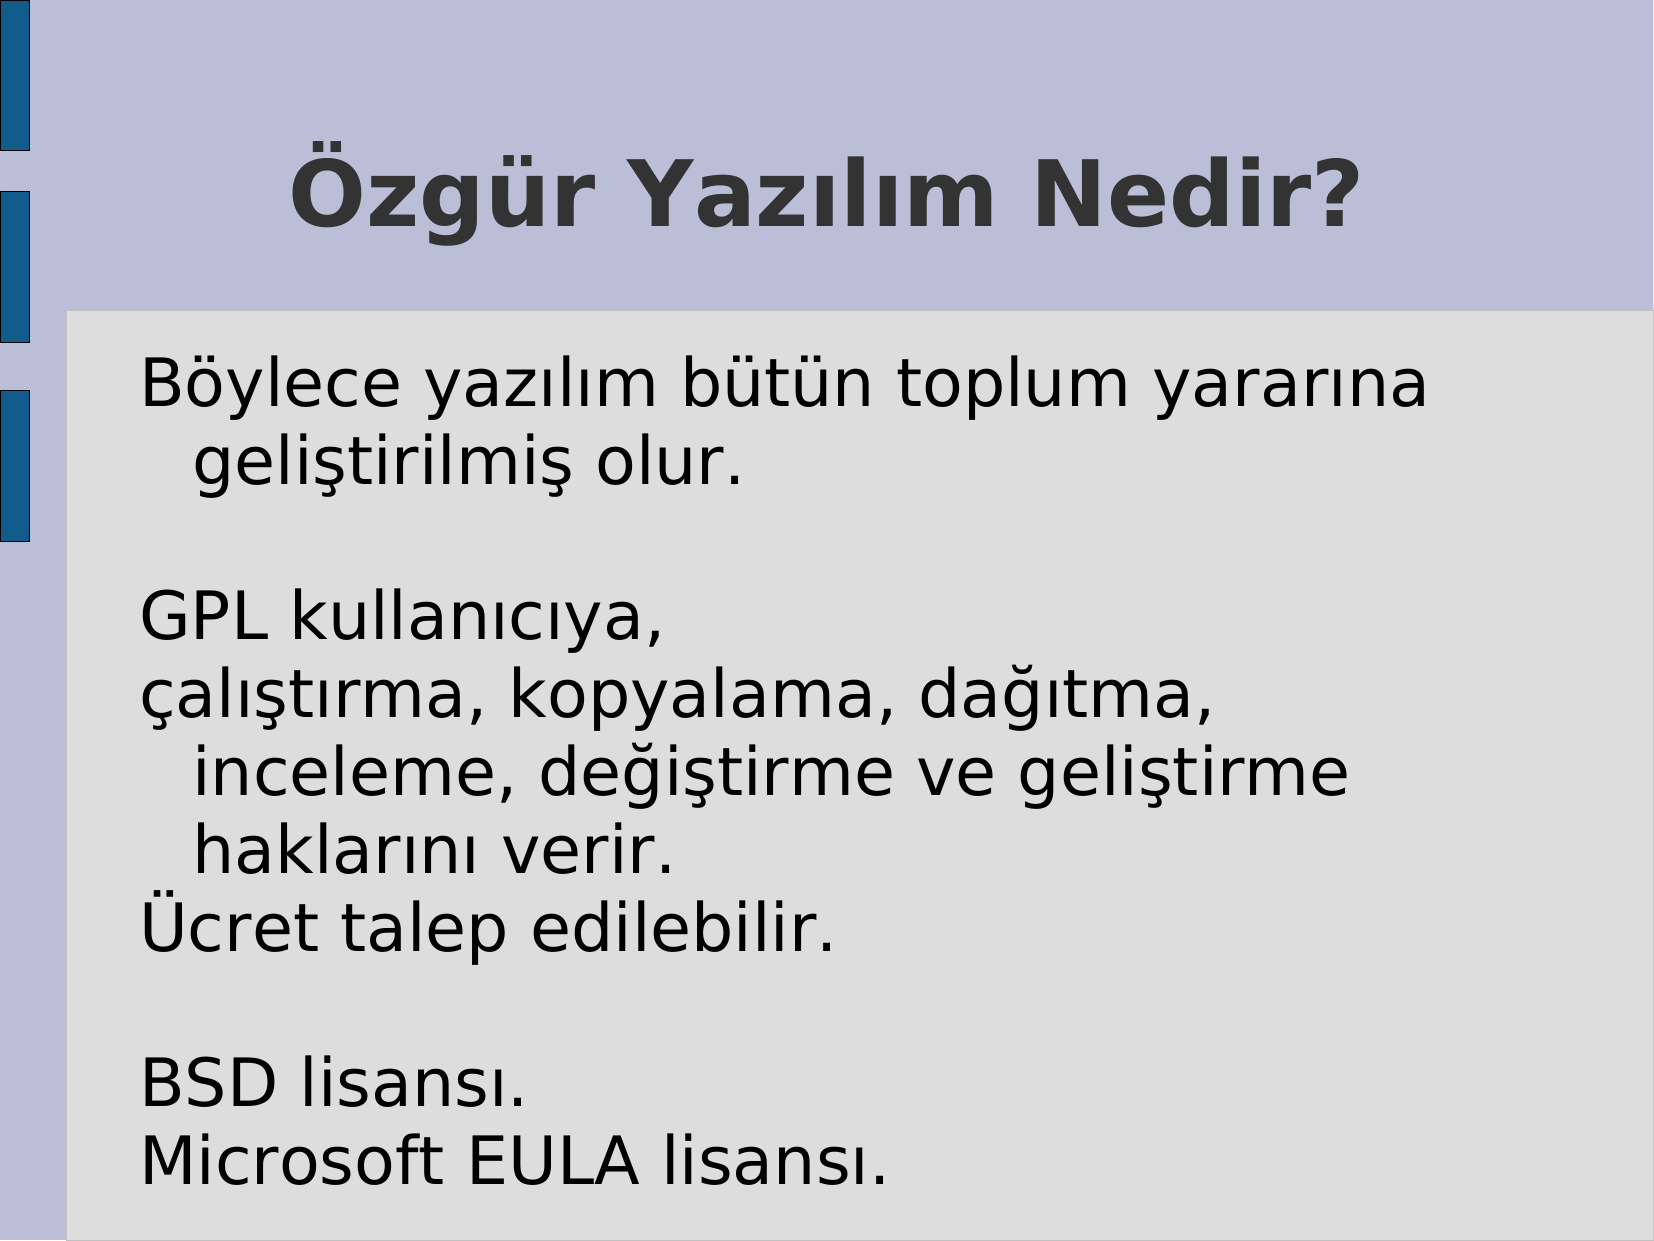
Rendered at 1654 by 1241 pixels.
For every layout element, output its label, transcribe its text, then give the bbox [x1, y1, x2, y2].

title Özgür Yazılım Nedir? [121, 91, 1534, 299]
list Böylece yazılım bütün toplum yararına geliştirilmiş olur. GPL kullanıcıya, çalıştırma, kopyalama, dağıtma, inceleme, değiştirme ve geliştirme haklarını verir. Ücret talep edilebilir. BSD lisansı. Microsoft EULA lisansı. [121, 344, 1534, 1201]
